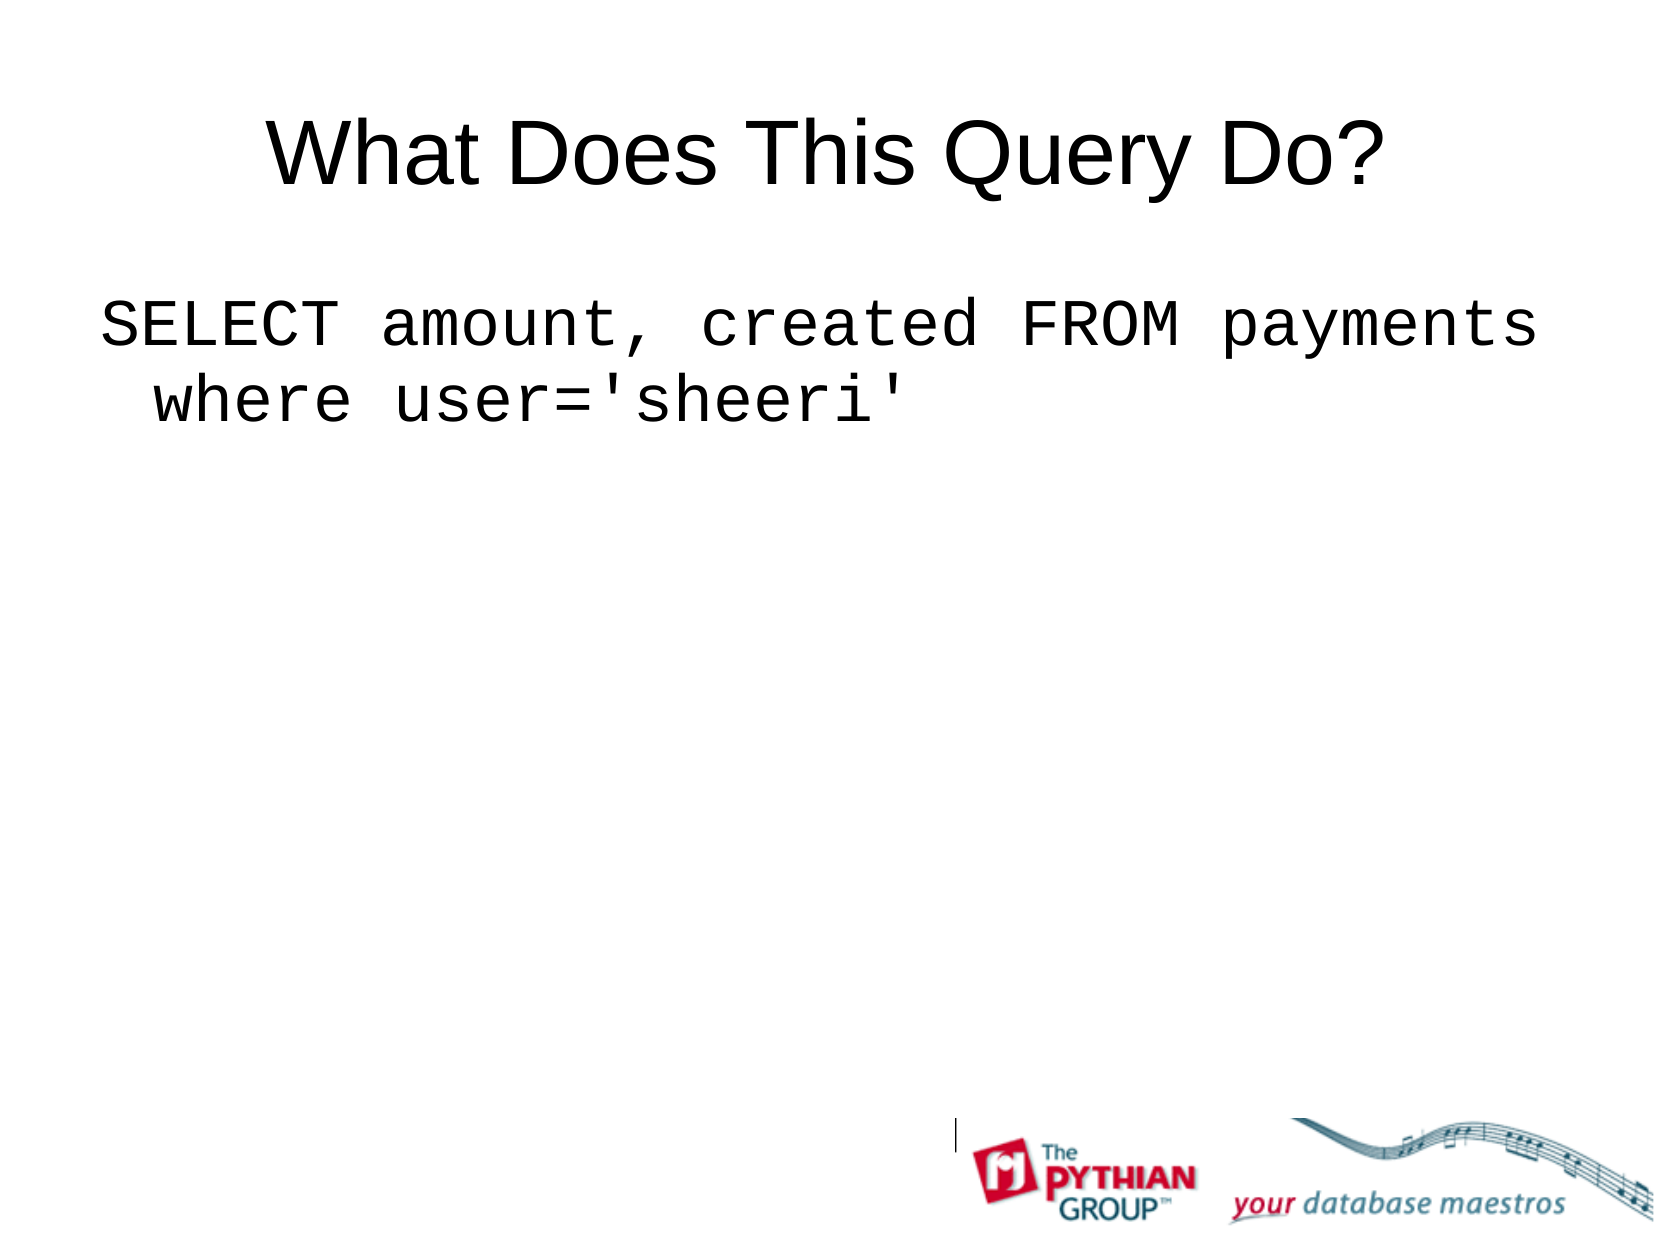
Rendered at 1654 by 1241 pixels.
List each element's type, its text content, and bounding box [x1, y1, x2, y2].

picture [955, 1118, 1654, 1241]
list SELECT amount, created FROM payments where user='sheeri' [82, 290, 1571, 1094]
title What Does This Query Do? [82, 49, 1571, 257]
